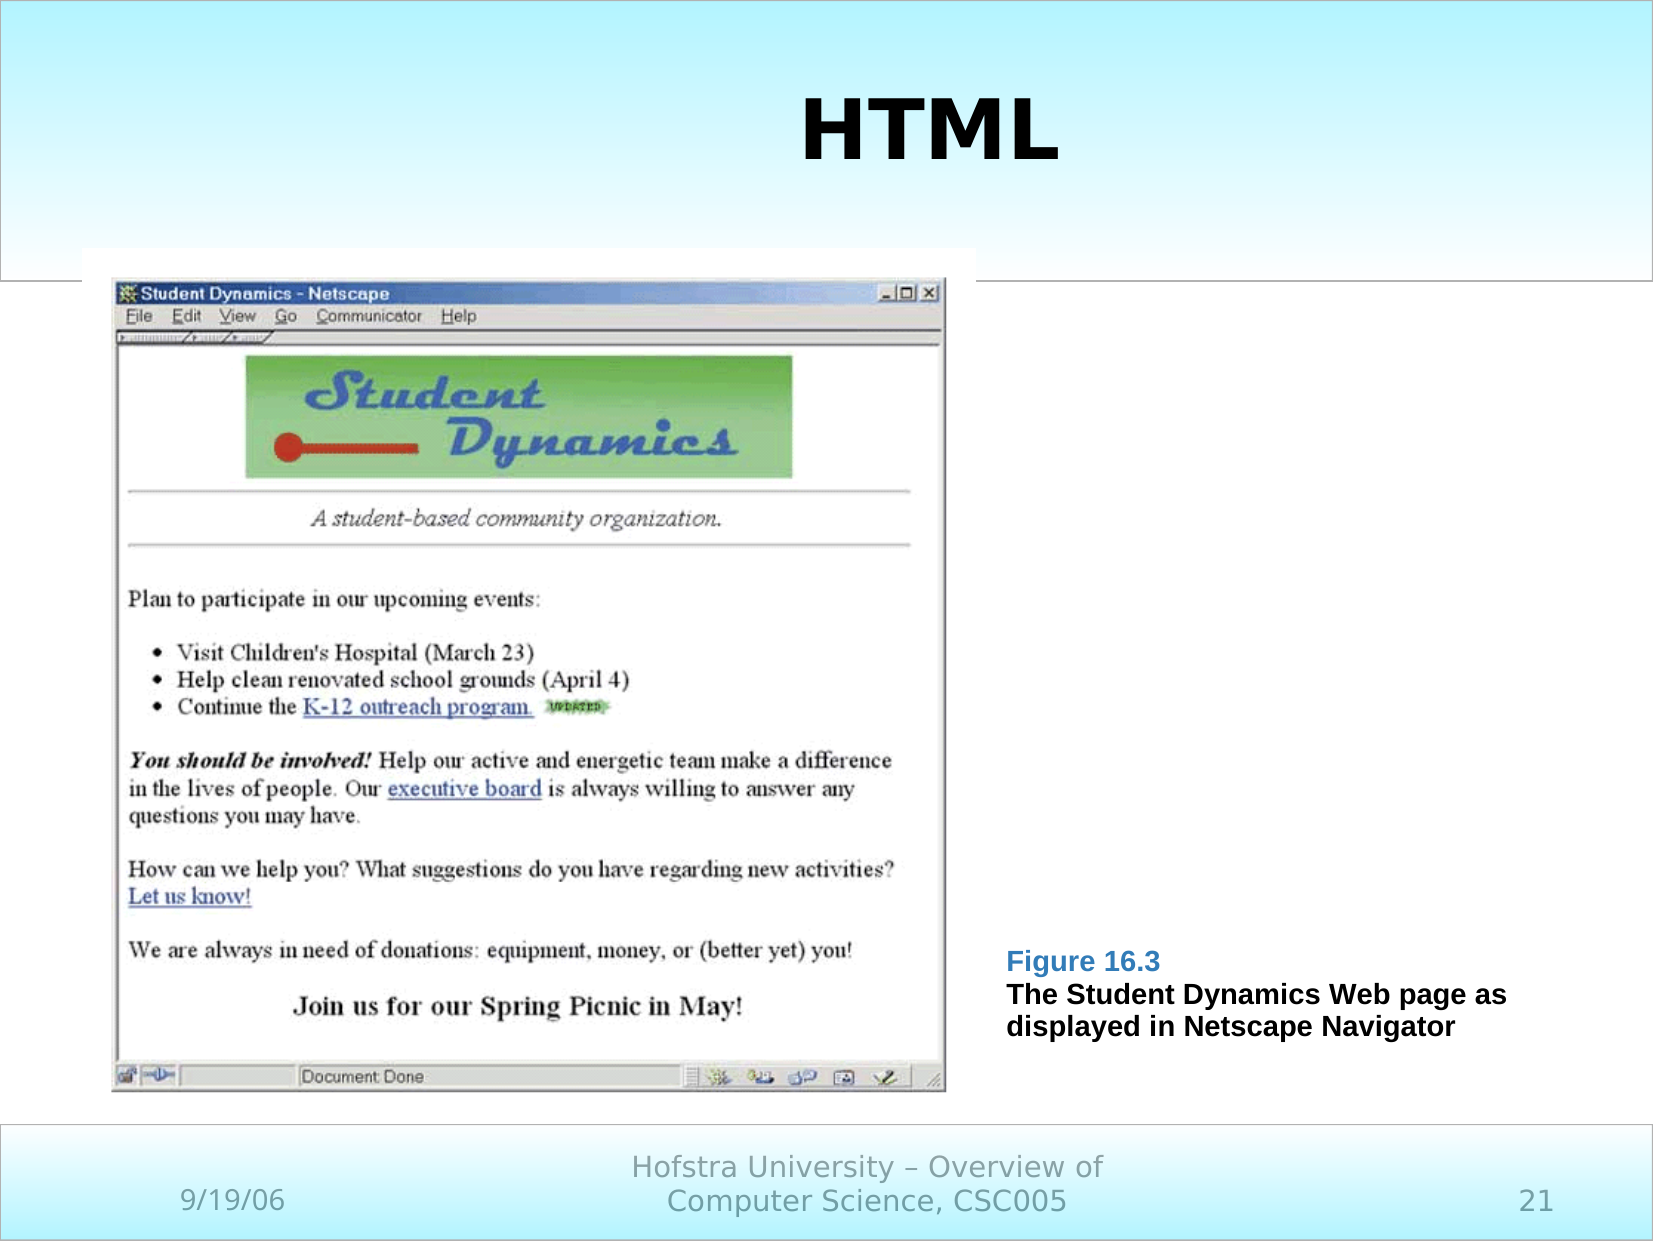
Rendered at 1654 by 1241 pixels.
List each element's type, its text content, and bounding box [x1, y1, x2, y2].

title HTML [247, 27, 1612, 235]
text_box Figure 16.3 The Student Dynamics Web page as displayed in Netscape Navigator [991, 937, 1529, 1051]
picture [82, 248, 976, 1122]
